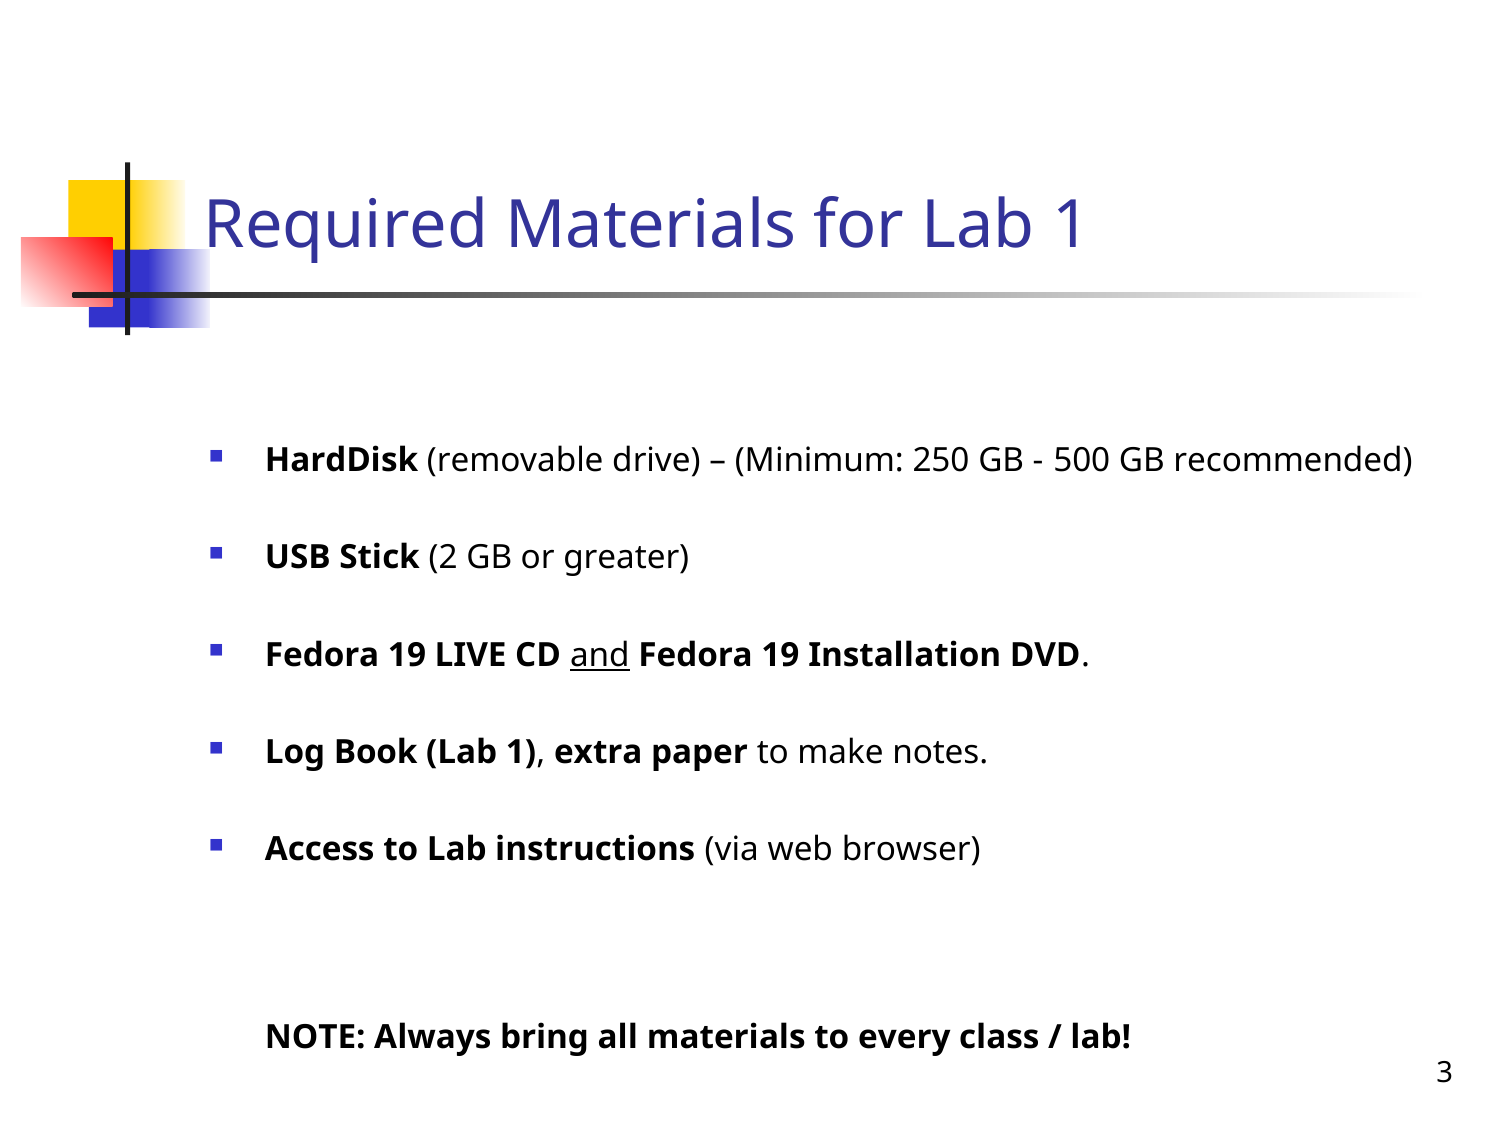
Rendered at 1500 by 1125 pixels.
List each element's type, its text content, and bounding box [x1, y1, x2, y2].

list HardDisk (removable drive) – (Minimum: 250 GB - 500 GB recommended) USB Stick (2 GB or greater) Fedora 19 LIVE CD and Fedora 19 Installation DVD. Log Book (Lab 1), extra paper to make notes. Access to Lab instructions (via web browser) NOTE: Always bring all materials to every class / lab! [193, 331, 1469, 1116]
title Required Materials for Lab 1 [188, 35, 1468, 276]
